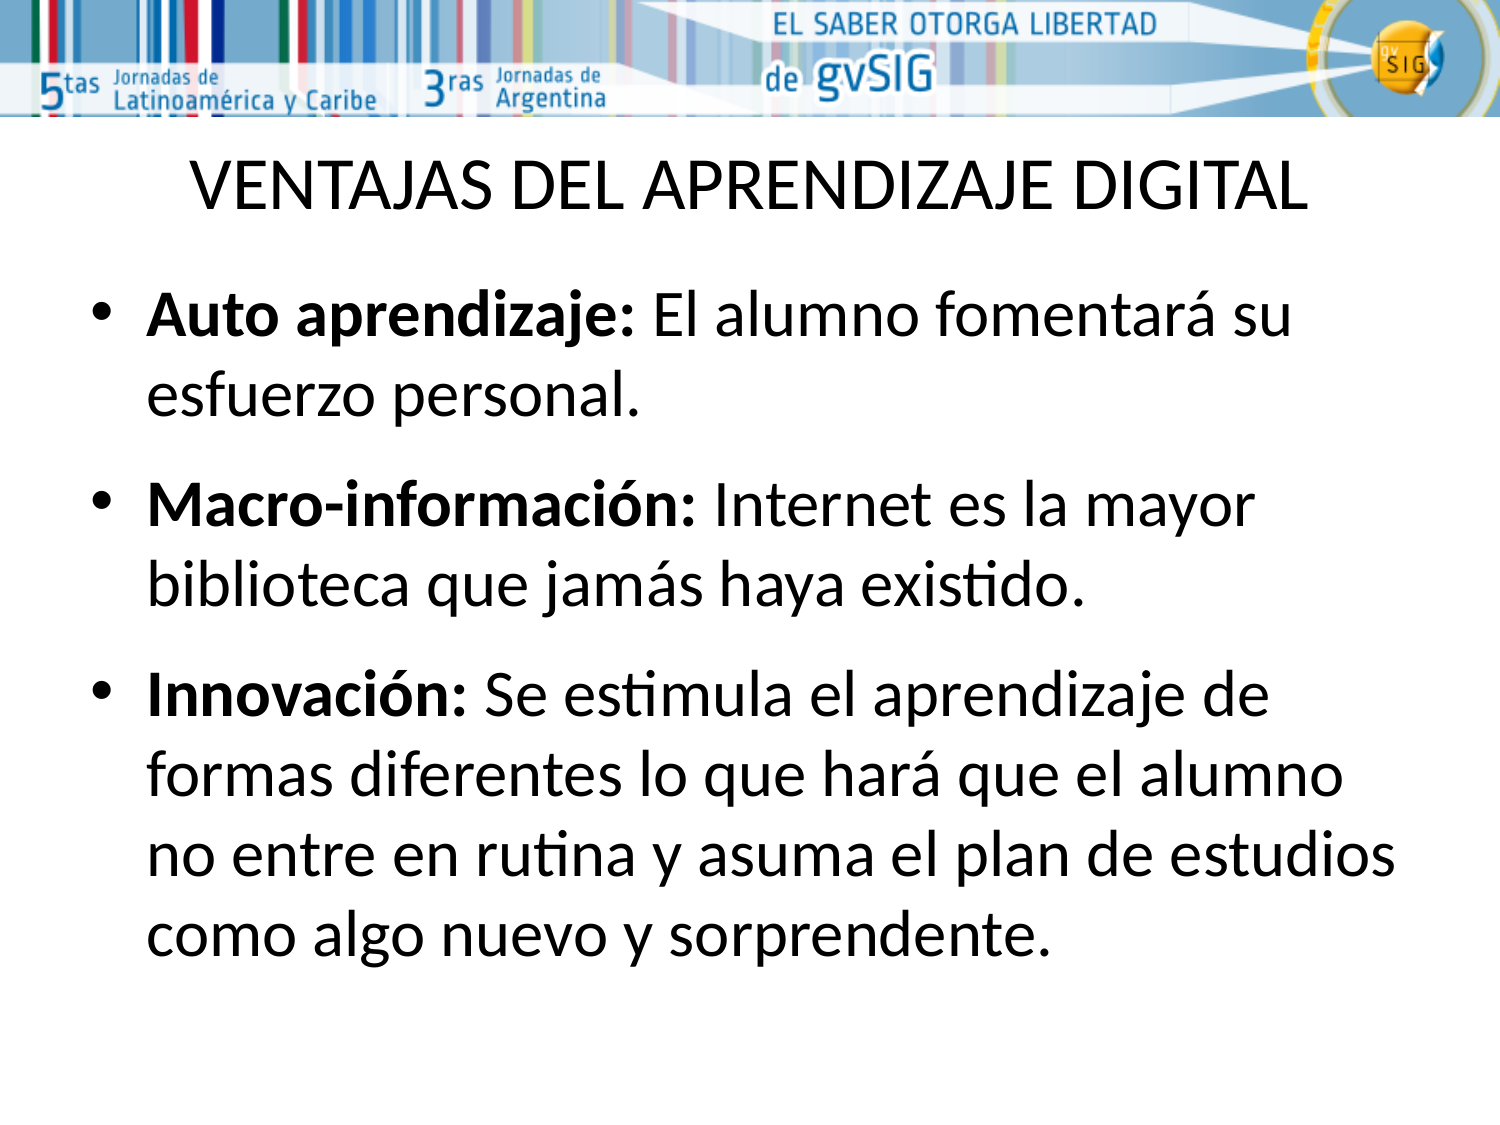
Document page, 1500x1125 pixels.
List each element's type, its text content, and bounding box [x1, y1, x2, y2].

picture [0, 0, 1500, 117]
list Auto aprendizaje: El alumno fomentará su esfuerzo personal. Macro-información: Internet es la mayor biblioteca que jamás haya existido. Innovación: Se estimula el aprendizaje de formas diferentes lo que hará que el alumno no entre en rutina y asuma el plan de estudios como algo nuevo y sorprendente. [75, 262, 1425, 1005]
title VENTAJAS DEL APRENDIZAJE DIGITAL [75, 125, 1425, 233]
